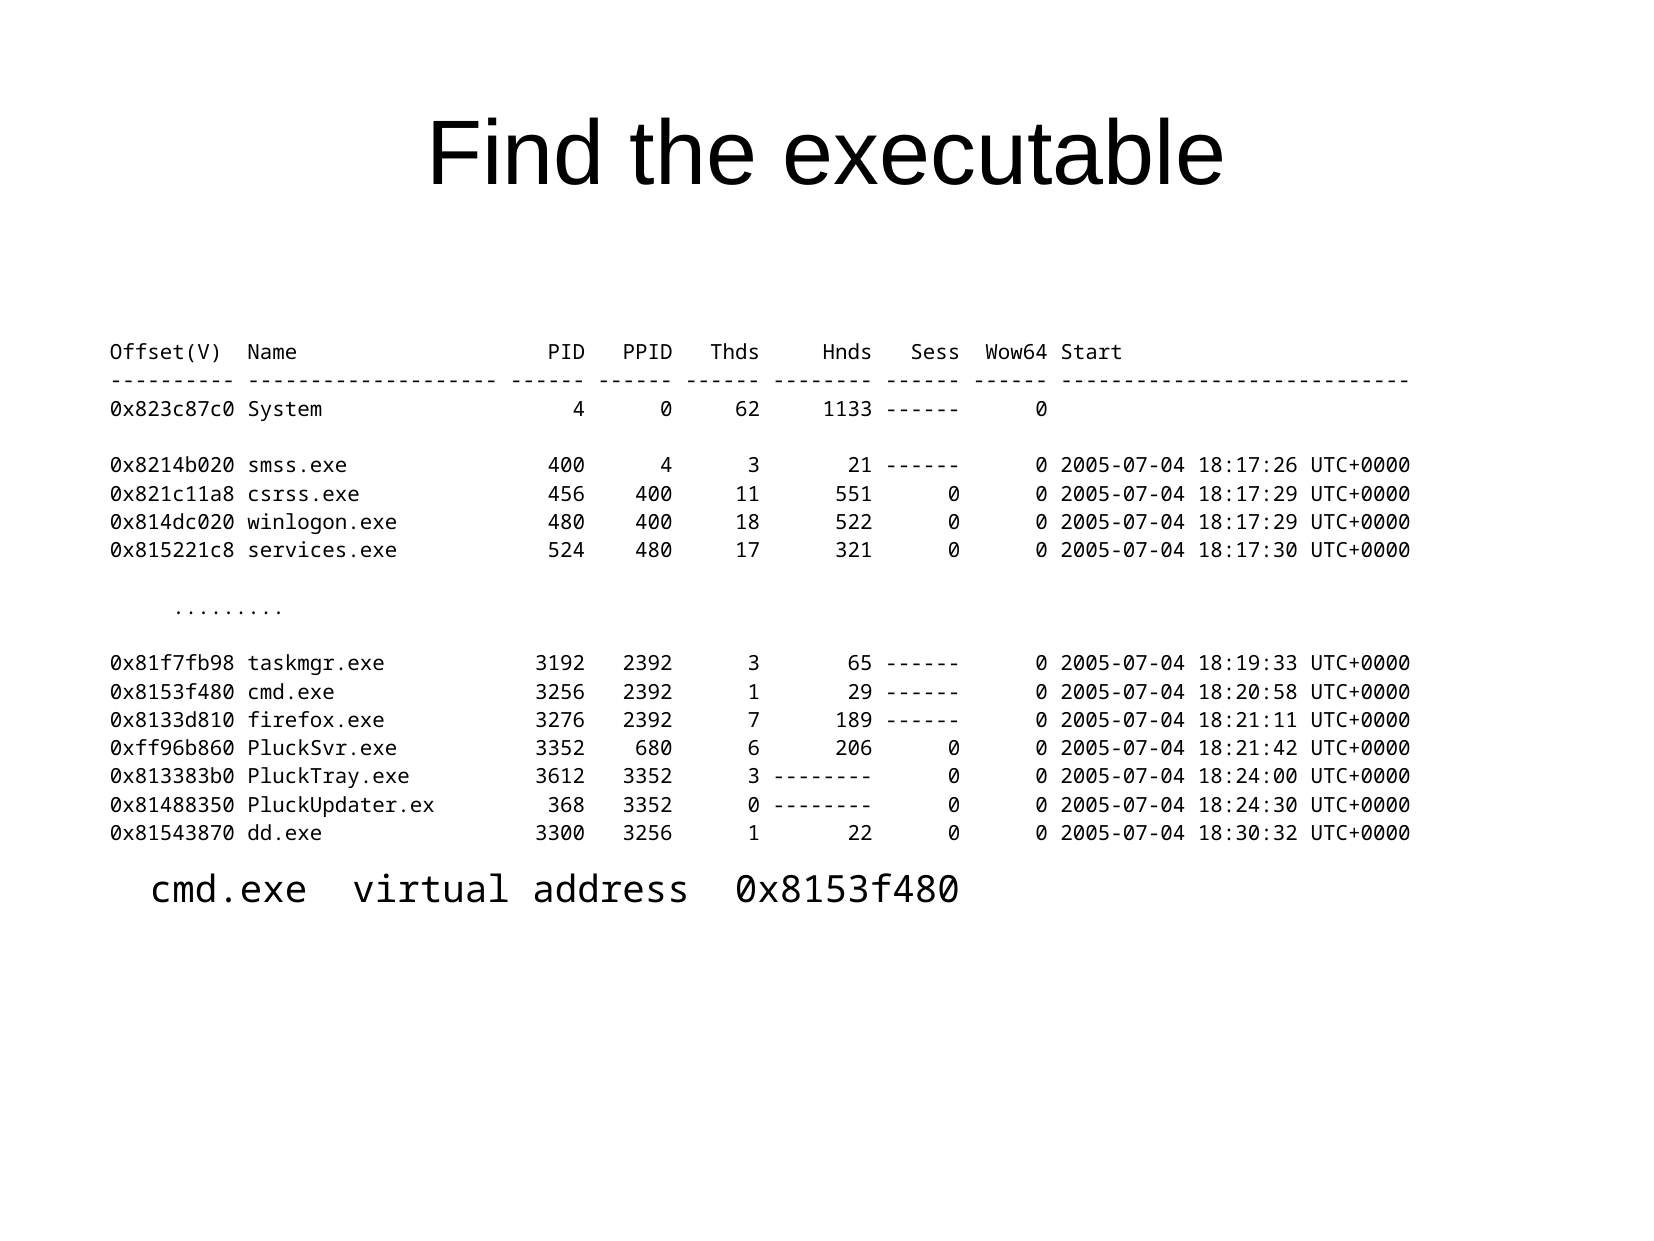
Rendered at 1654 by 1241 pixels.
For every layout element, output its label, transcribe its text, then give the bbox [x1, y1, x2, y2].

text_box Offset(V) Name PID PPID Thds Hnds Sess Wow64 Start ---------- -------------------- ------ ------ ------ -------- ------ ------ ---------------------------- 0x823c87c0 System 4 0 62 1133 ------ 0 0x8214b020 smss.exe 400 4 3 21 ------ 0 2005-07-04 18:17:26 UTC+0000 0x821c11a8 csrss.exe 456 400 11 551 0 0 2005-07-04 18:17:29 UTC+0000 0x814dc020 winlogon.exe 480 400 18 522 0 0 2005-07-04 18:17:29 UTC+0000 0x815221c8 services.exe 524 480 17 321 0 0 2005-07-04 18:17:30 UTC+0000 ......... 0x81f7fb98 taskmgr.exe 3192 2392 3 65 ------ 0 2005-07-04 18:19:33 UTC+0000 0x8153f480 cmd.exe 3256 2392 1 29 ------ 0 2005-07-04 18:20:58 UTC+0000 0x8133d810 firefox.exe 3276 2392 7 189 ------ 0 2005-07-04 18:21:11 UTC+0000 0xff96b860 PluckSvr.exe 3352 680 6 206 0 0 2005-07-04 18:21:42 UTC+0000 0x813383b0 PluckTray.exe 3612 3352 3 -------- 0 0 2005-07-04 18:24:00 UTC+0000 0x81488350 PluckUpdater.ex 368 3352 0 -------- 0 0 2005-07-04 18:24:30 UTC+0000 0x81543870 dd.exe 3300 3256 1 22 0 0 2005-07-04 18:30:32 UTC+0000 [95, 330, 1531, 759]
title Find the executable [82, 49, 1571, 257]
text_box cmd.exe virtual address 0x8153f480 [135, 855, 975, 912]
